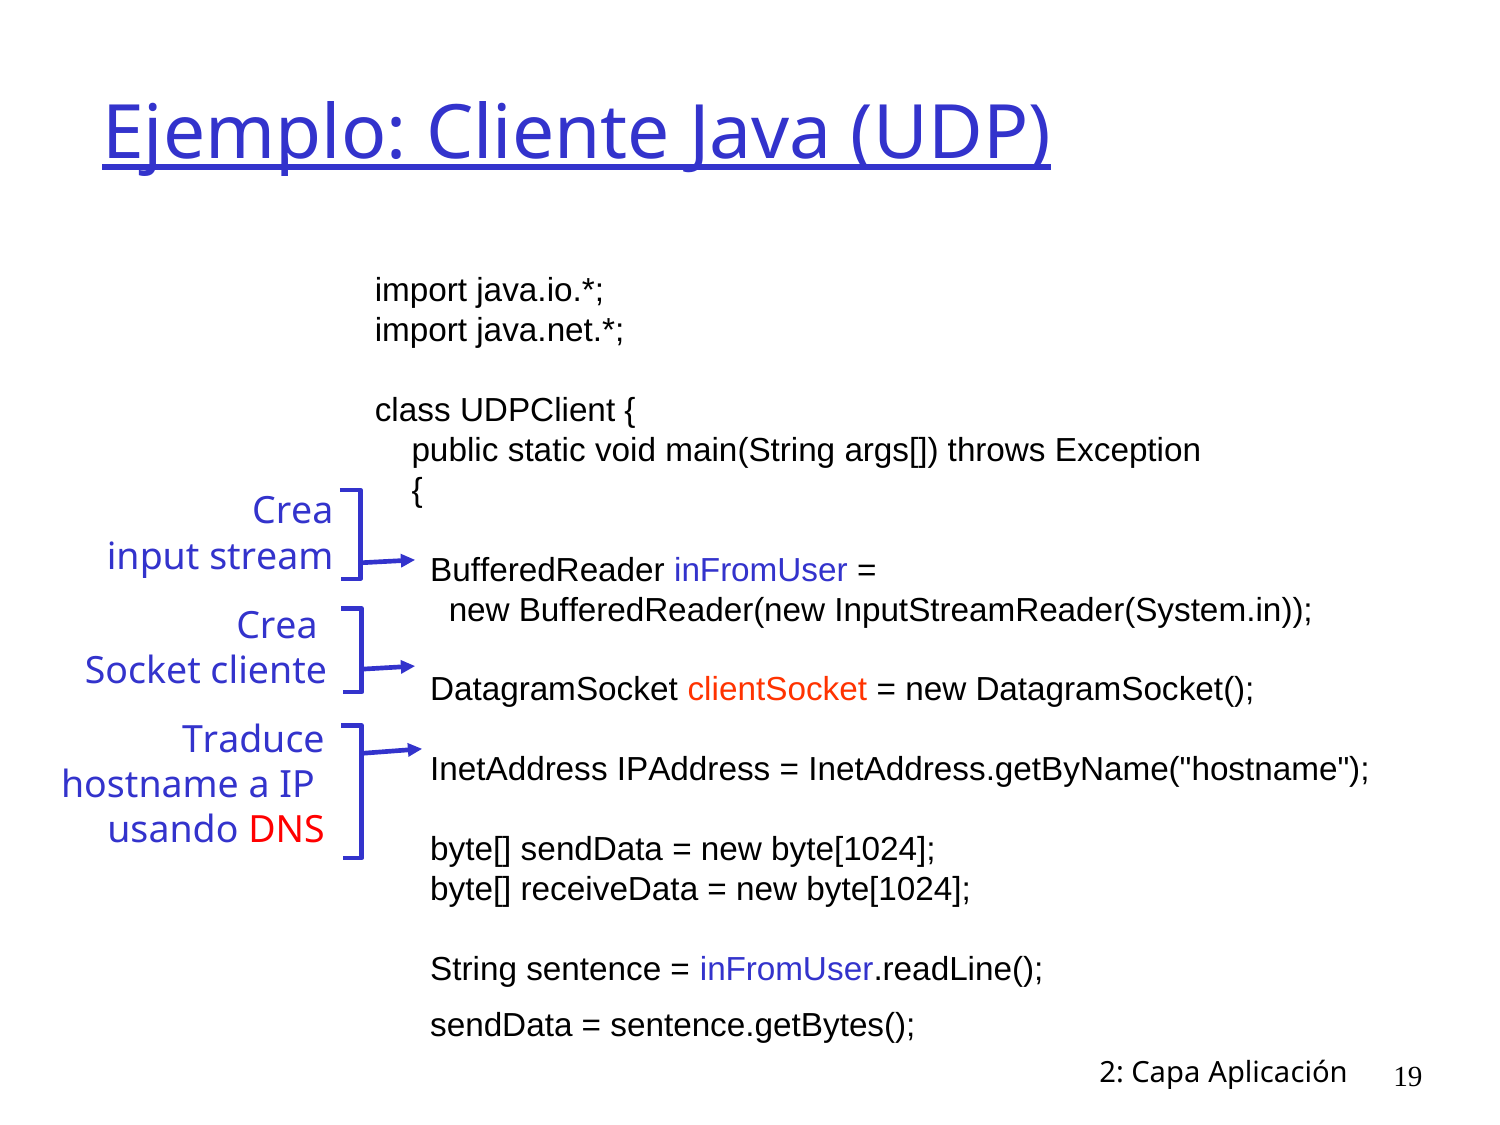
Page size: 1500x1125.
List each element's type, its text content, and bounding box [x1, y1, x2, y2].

text_box Crea input stream [91, 483, 349, 585]
text_box Crea Socket cliente [70, 598, 343, 700]
text_box Traduce hostname a IP usando DNS [36, 711, 340, 858]
text_box import java.io.*; import java.net.*; class UDPClient { public static void main(String args[]) throws Exception { BufferedReader inFromUser = new BufferedReader(new InputStreamReader(System.in)); DatagramSocket clientSocket = new DatagramSocket(); InetAddress IPAddress = InetAddress.getByName("hostname"); byte[] sendData = new byte[1024]; byte[] receiveData = new byte[1024]; String sentence = inFromUser.readLine(); sendData = sentence.getBytes(); [359, 260, 1396, 1055]
title Ejemplo: Cliente Java (UDP)‏ [87, 37, 1363, 225]
